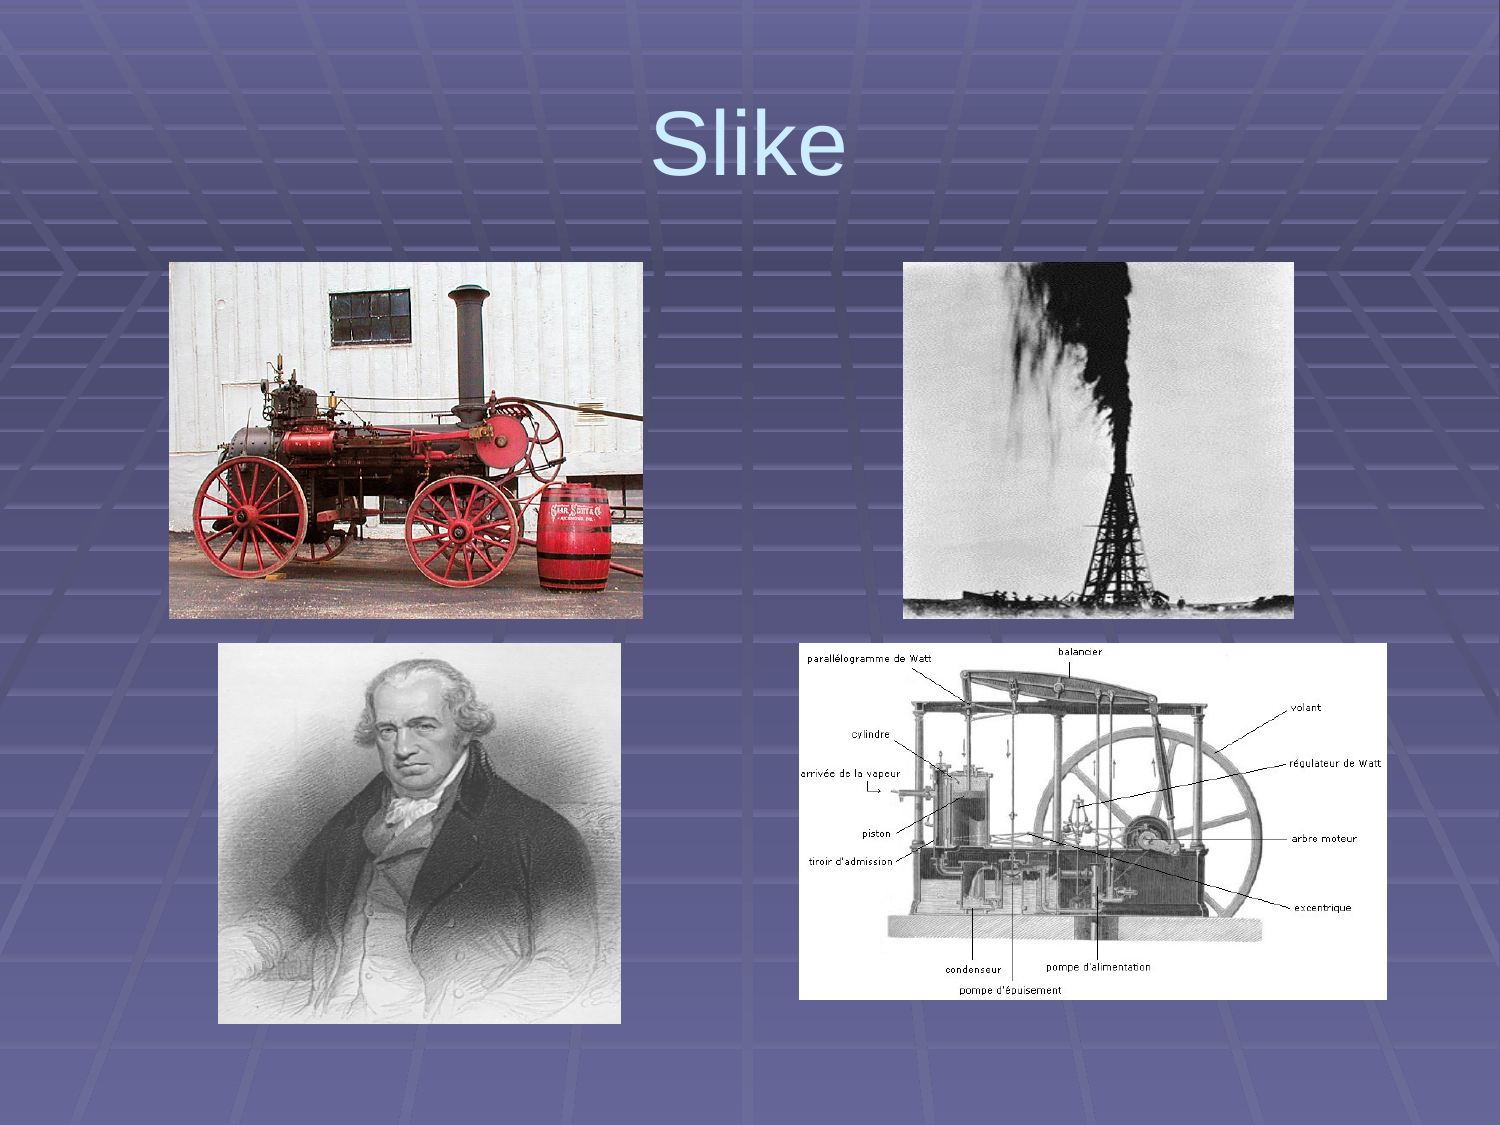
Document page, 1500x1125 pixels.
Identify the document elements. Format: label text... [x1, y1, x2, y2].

picture [169, 262, 643, 619]
title Slike [74, 44, 1425, 233]
picture [218, 643, 621, 1024]
picture [903, 262, 1294, 619]
picture [799, 643, 1387, 1000]
